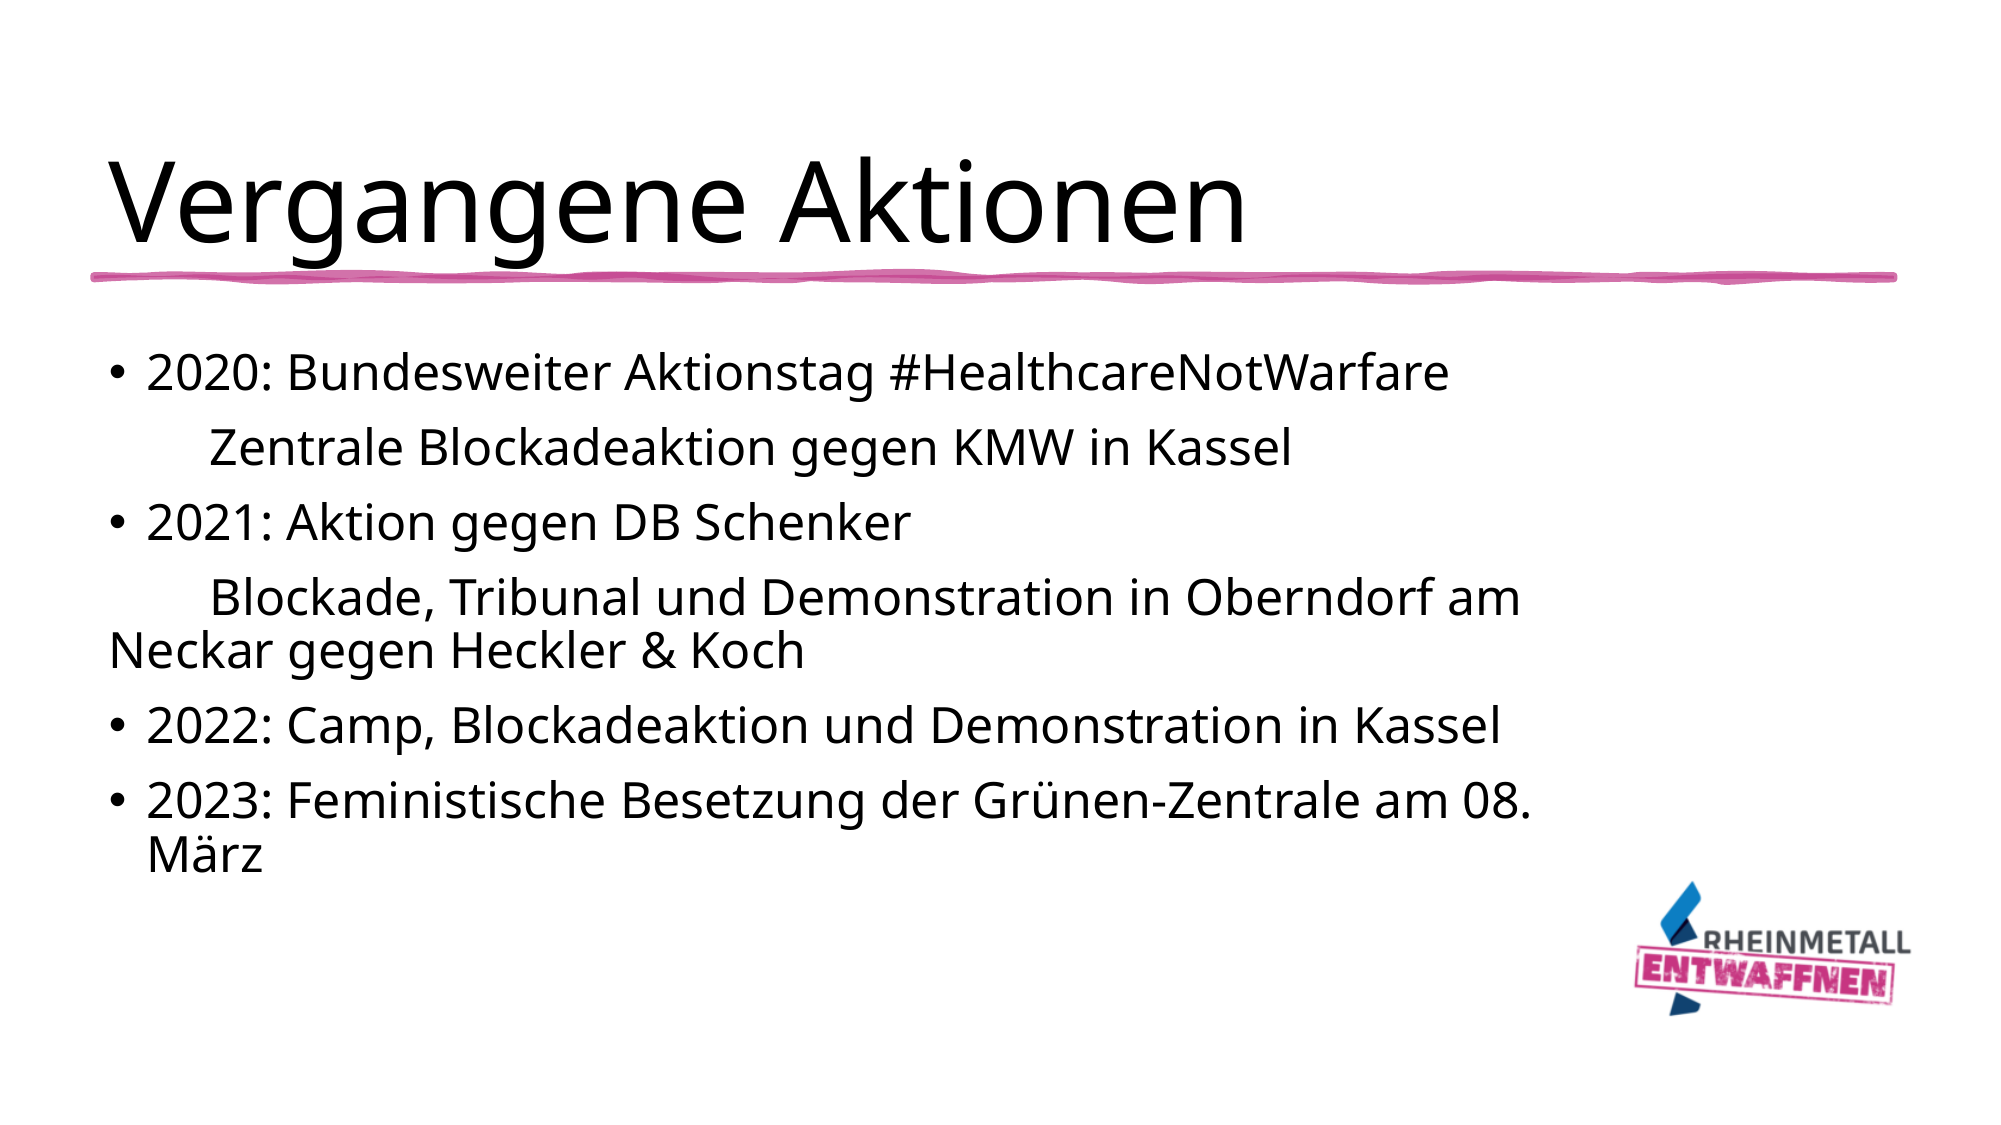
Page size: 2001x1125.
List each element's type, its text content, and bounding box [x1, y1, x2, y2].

list 2020: Bundesweiter Aktionstag #HealthcareNotWarfare Zentrale Blockadeaktion gegen KMW in Kassel 2021: Aktion gegen DB Schenker Blockade, Tribunal und Demonstration in Oberndorf am Neckar gegen Heckler & Koch 2022: Camp, Blockadeaktion und Demonstration in Kassel 2023: Feministische Besetzung der Grünen-Zentrale am 08. März [93, 339, 1573, 1016]
picture [1622, 804, 1920, 1102]
text_box [93, 271, 1894, 282]
title Vergangene Aktionen [93, 39, 1902, 275]
